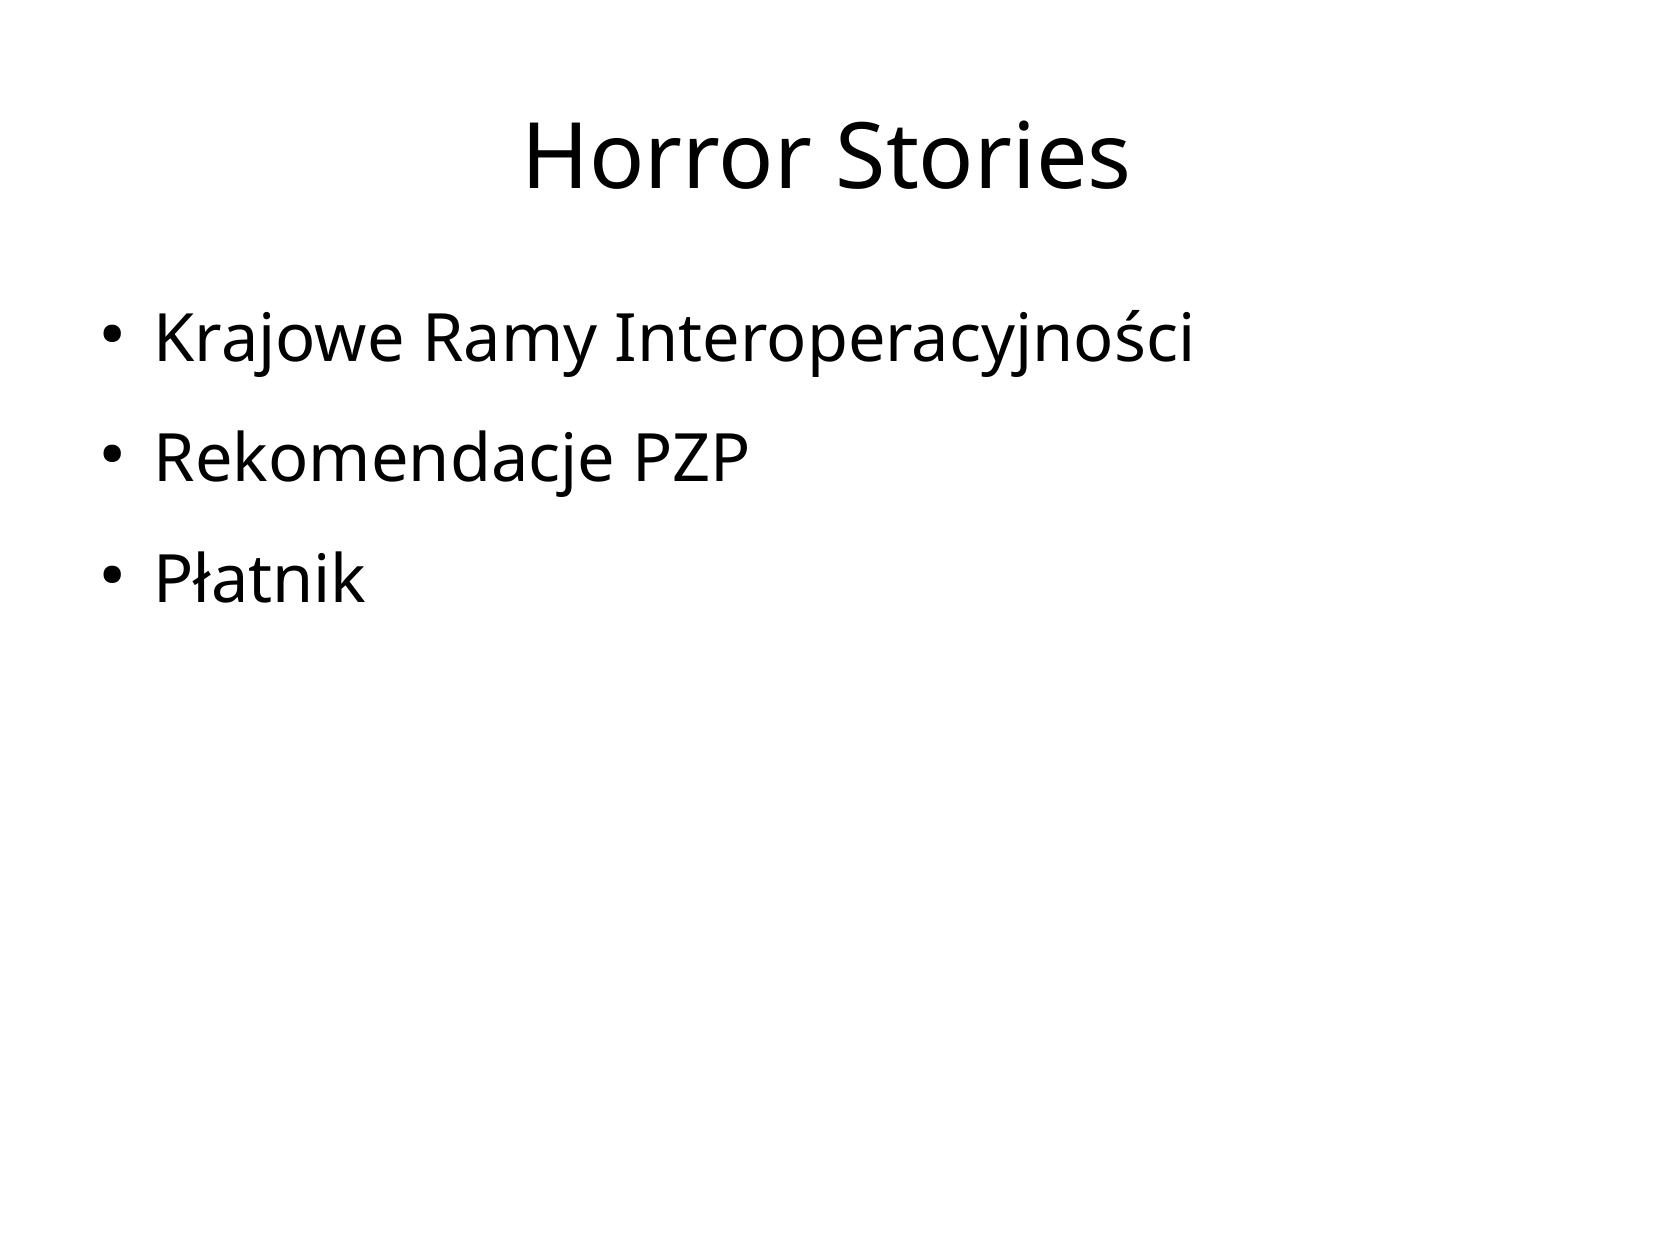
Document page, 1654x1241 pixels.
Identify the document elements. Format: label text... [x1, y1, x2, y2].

list Krajowe Ramy Interoperacyjności Rekomendacje PZP Płatnik [82, 290, 1538, 1010]
title Horror Stories [82, 49, 1571, 257]
